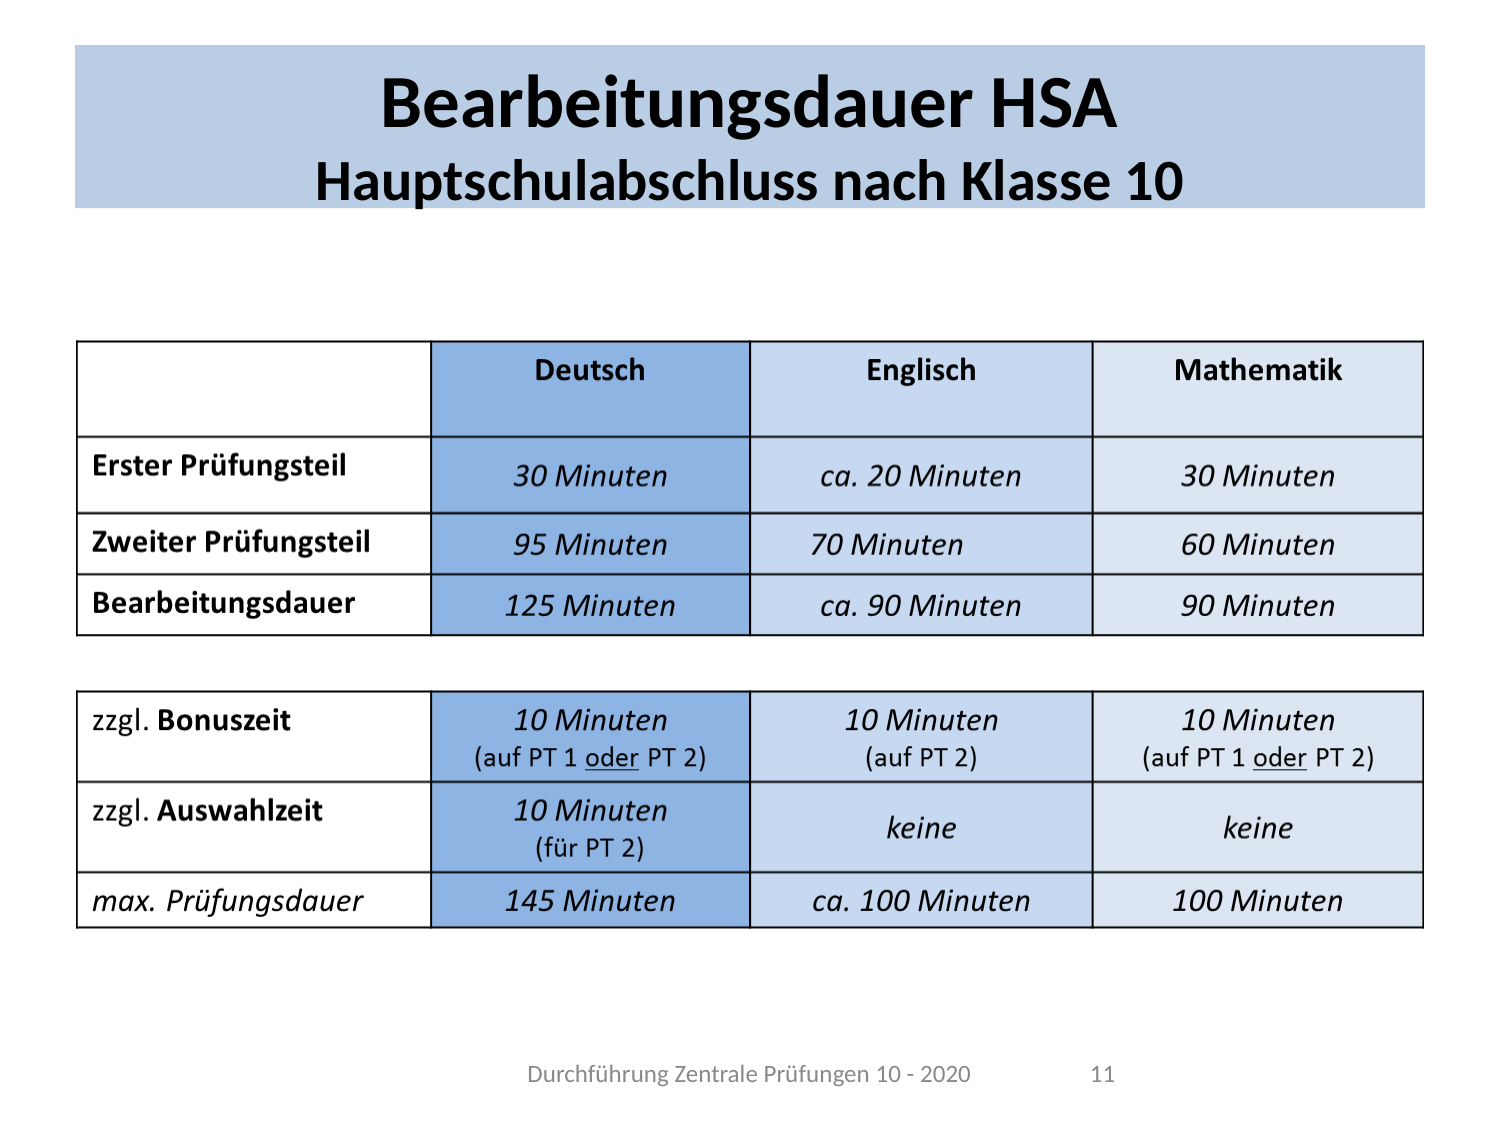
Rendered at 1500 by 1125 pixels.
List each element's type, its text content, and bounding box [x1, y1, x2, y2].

picture [76, 688, 1424, 940]
picture [76, 338, 1424, 646]
text_box 11 [1074, 1042, 1426, 1103]
text_box Durchführung Zentrale Prüfungen 10 - 2020 [512, 1042, 988, 1103]
title Bearbeitungsdauer HSA Hauptschulabschluss nach Klasse 10 [75, 45, 1426, 209]
